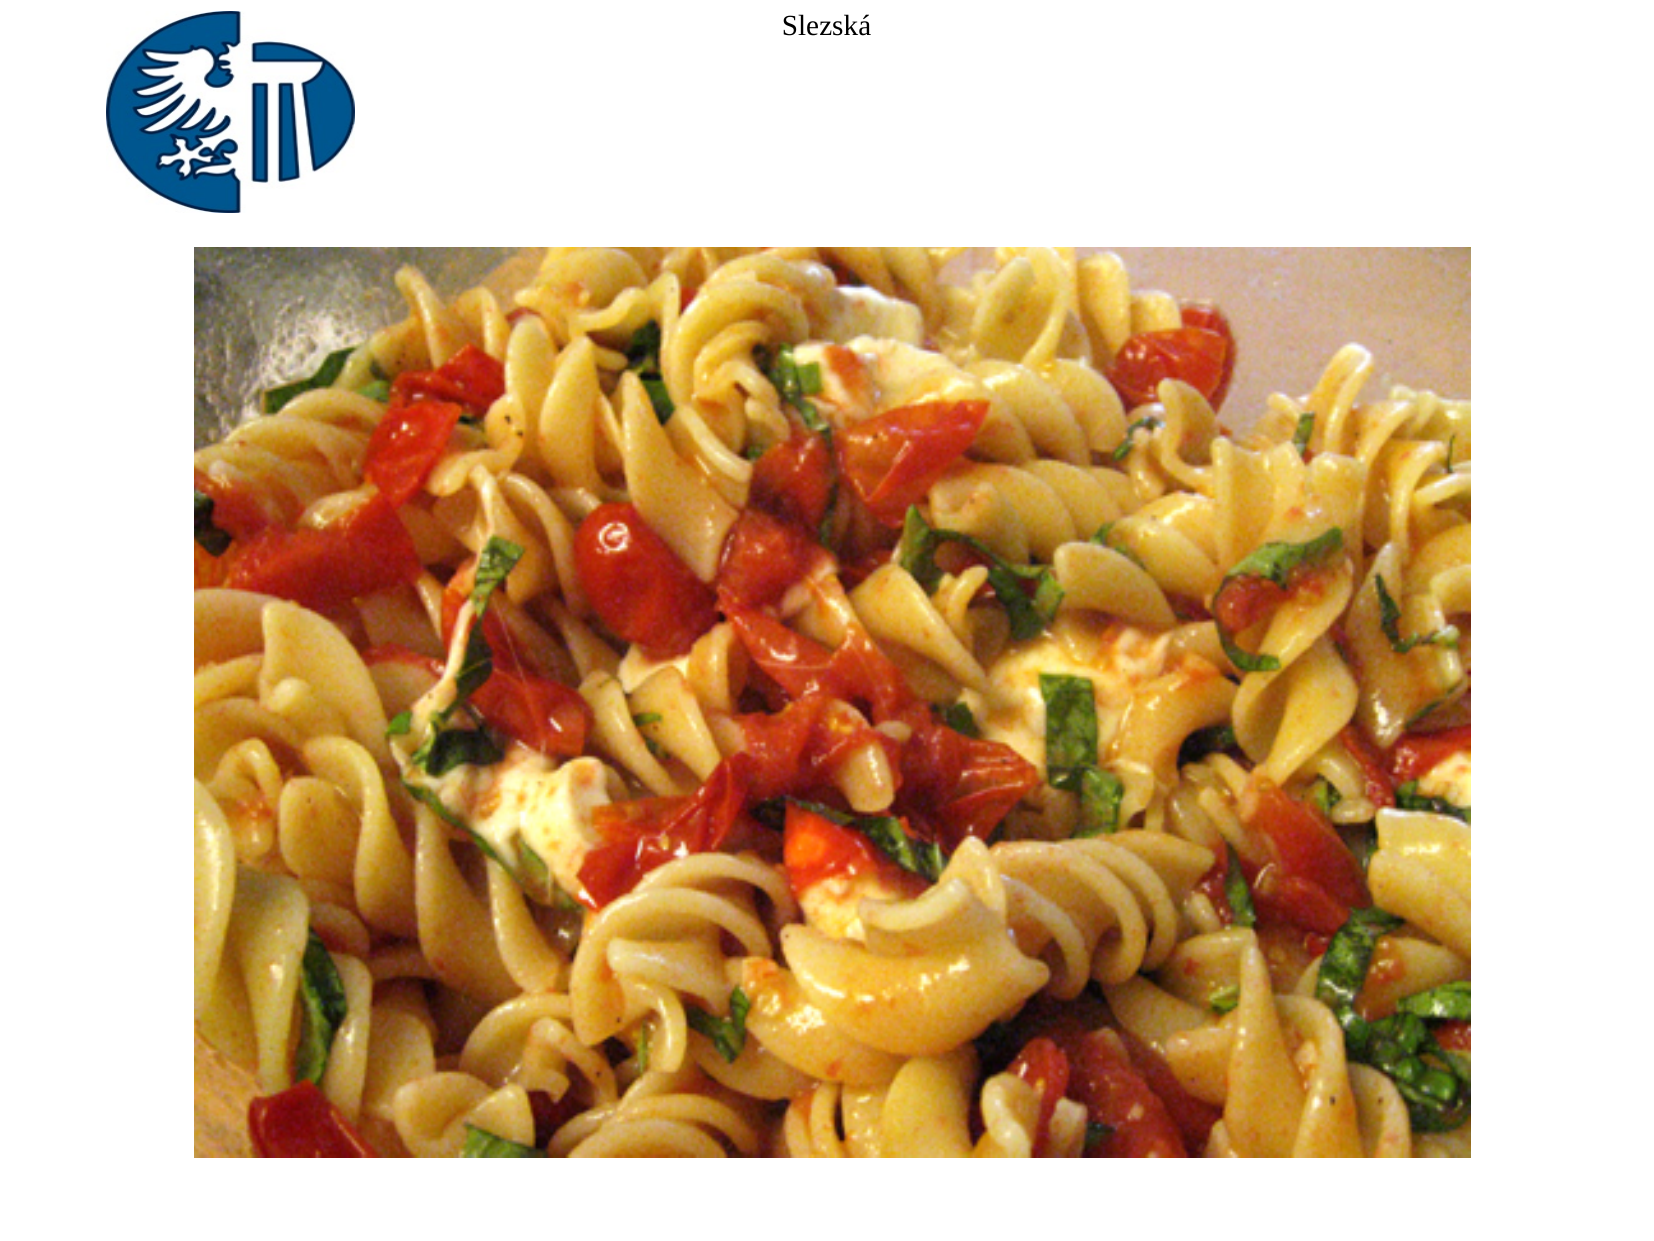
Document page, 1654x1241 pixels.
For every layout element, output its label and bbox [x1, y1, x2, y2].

picture [194, 247, 1471, 1158]
picture [106, 11, 355, 213]
